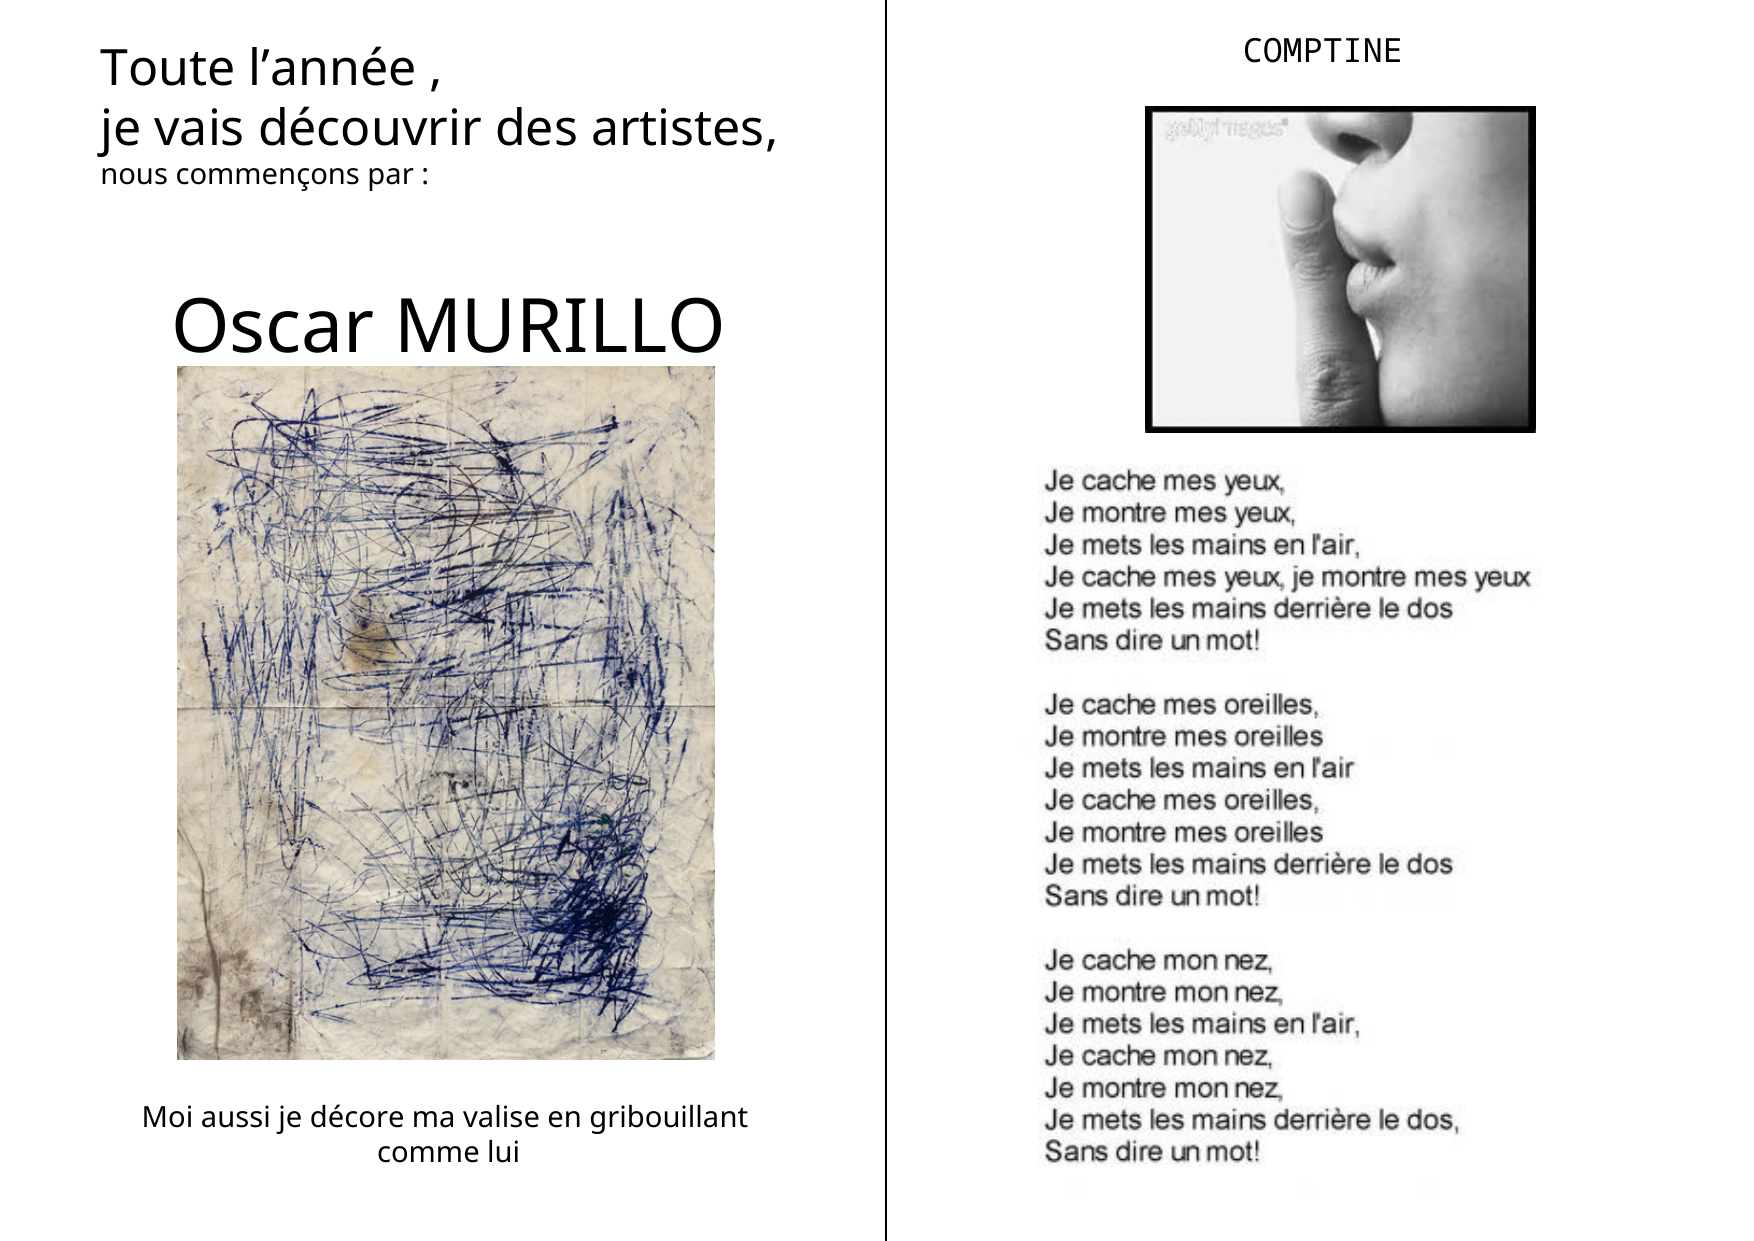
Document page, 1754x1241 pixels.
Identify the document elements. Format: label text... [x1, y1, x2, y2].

picture [177, 366, 715, 1060]
text_box COMPTINE [1086, 23, 1560, 83]
picture [1145, 106, 1536, 433]
picture [1016, 448, 1607, 1199]
text_box Toute l’année , je vais découvrir des artistes, nous commençons par : [94, 29, 815, 266]
text_box Oscar MURILLO [23, 271, 875, 461]
text_box Moi aussi je décore ma valise en gribouillant comme lui [82, 1092, 815, 1223]
